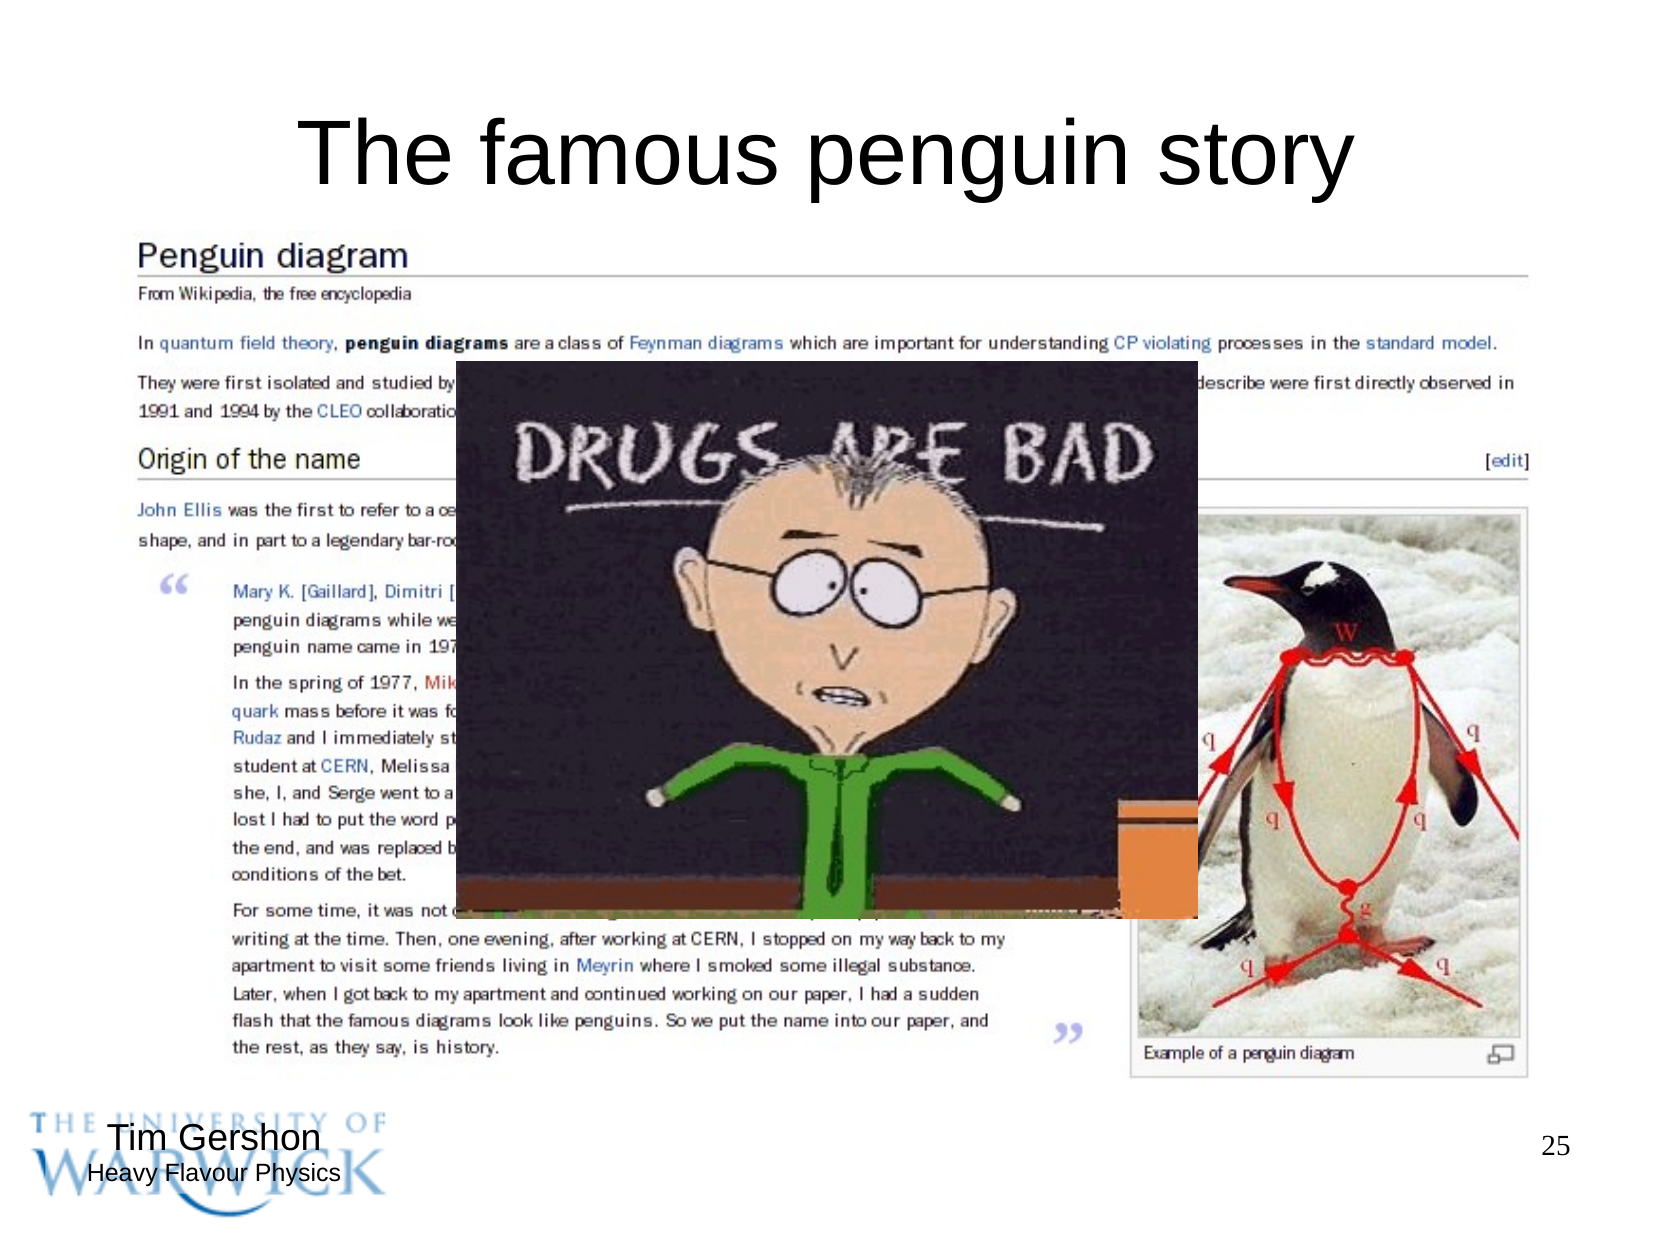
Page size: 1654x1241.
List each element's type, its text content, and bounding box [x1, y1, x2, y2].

picture [119, 230, 1542, 1086]
picture [19, 1106, 406, 1232]
text_box Tim Gershon Heavy Flavour Physics [45, 1108, 383, 1194]
title The famous penguin story [82, 49, 1571, 257]
